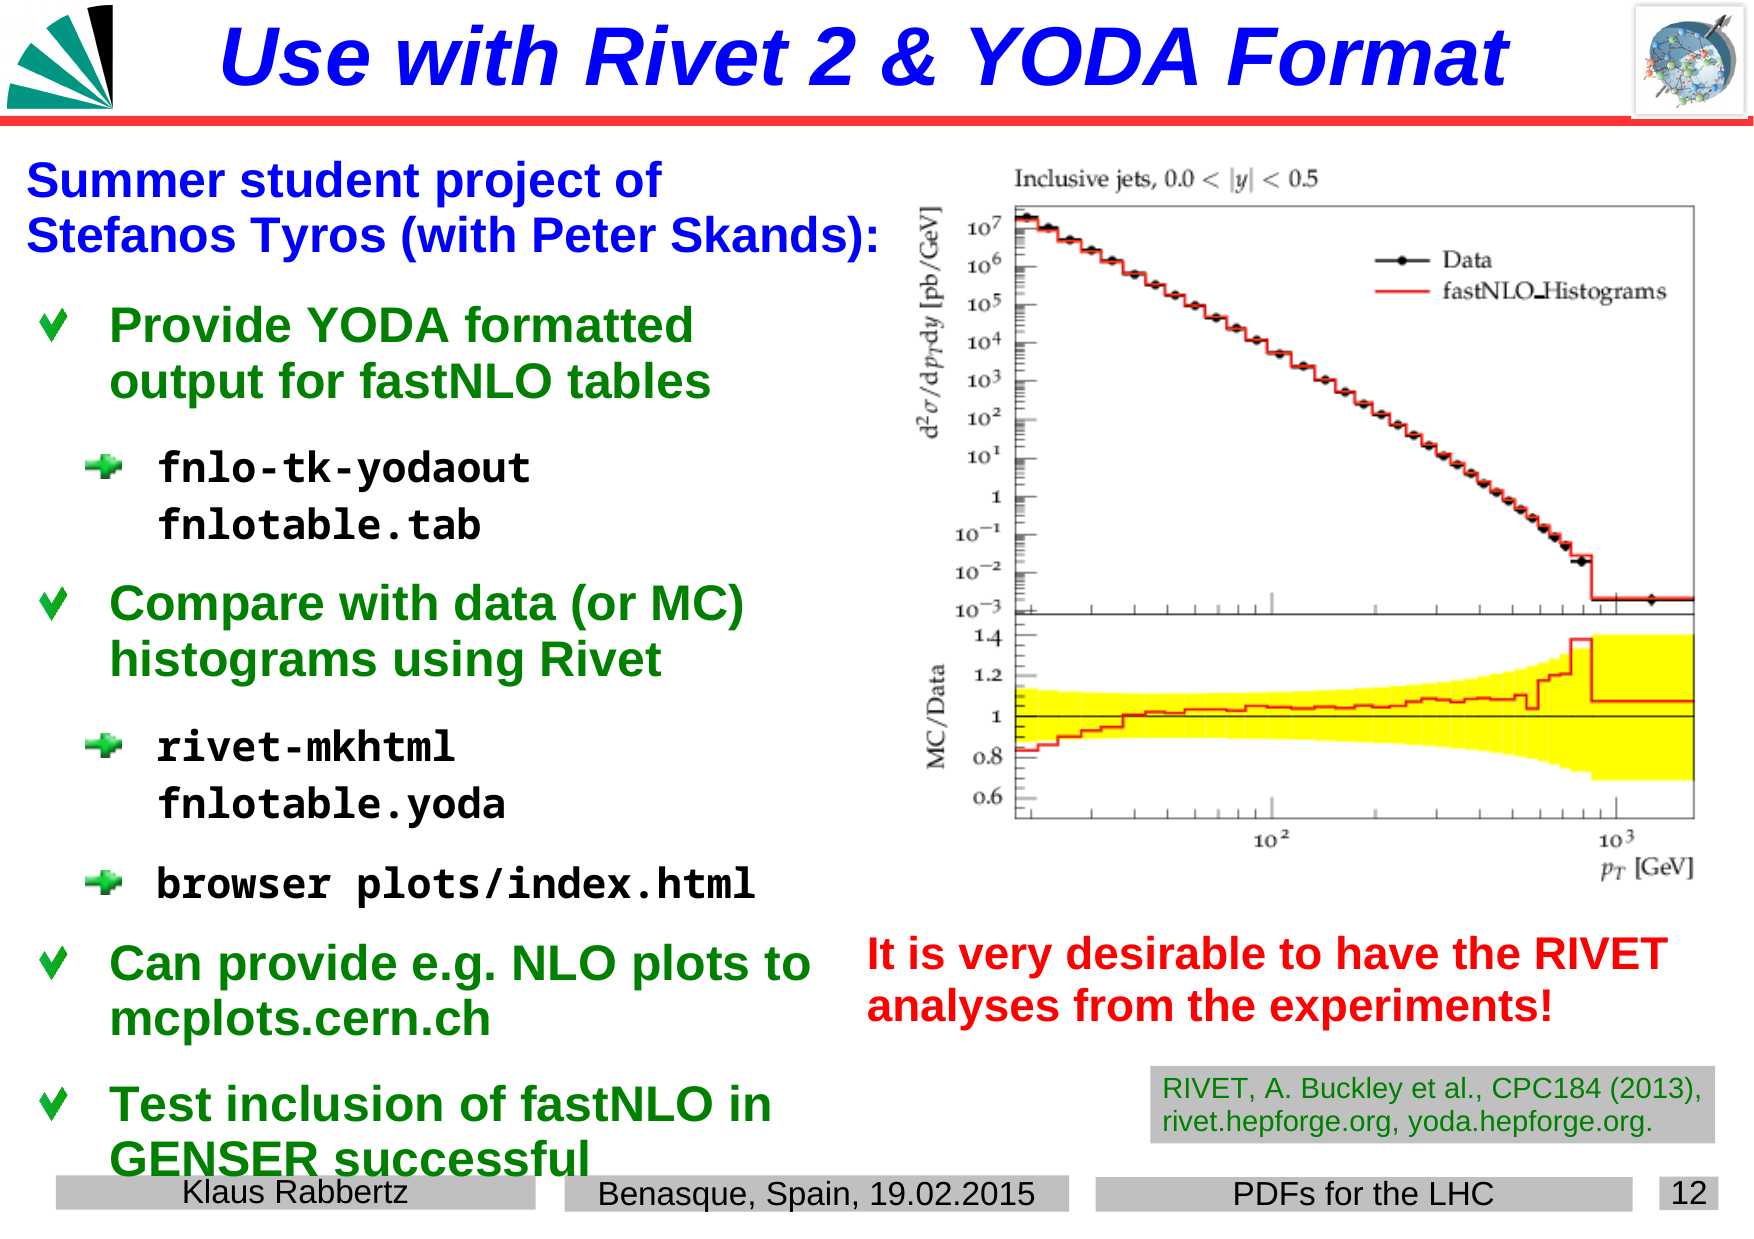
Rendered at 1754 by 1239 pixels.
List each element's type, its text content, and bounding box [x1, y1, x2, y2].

picture [1631, 2, 1748, 119]
list Summer student project of Stefanos Tyros (with Peter Skands): [25, 151, 884, 277]
picture [7, 5, 113, 110]
text_box RIVET, A. Buckley et al., CPC184 (2013), rivet.hepforge.org, yoda.hepforge.org. [1150, 1065, 1711, 1144]
list Provide YODA formatted output for fastNLO tables fnlo-tk-yodaout fnlotable.tab Compare with data (or MC) histograms using Rivet rivet-mkhtml fnlotable.yoda browser plots/index.html Can provide e.g. NLO plots to mcplots.cern.ch Test inclusion of fastNLO in GENSER successful [26, 297, 814, 1033]
text_box It is very desirable to have the RIVET analyses from the experiments! [855, 922, 1681, 1037]
title Use with Rivet 2 & YODA Format [123, 0, 1606, 114]
picture [915, 159, 1721, 887]
